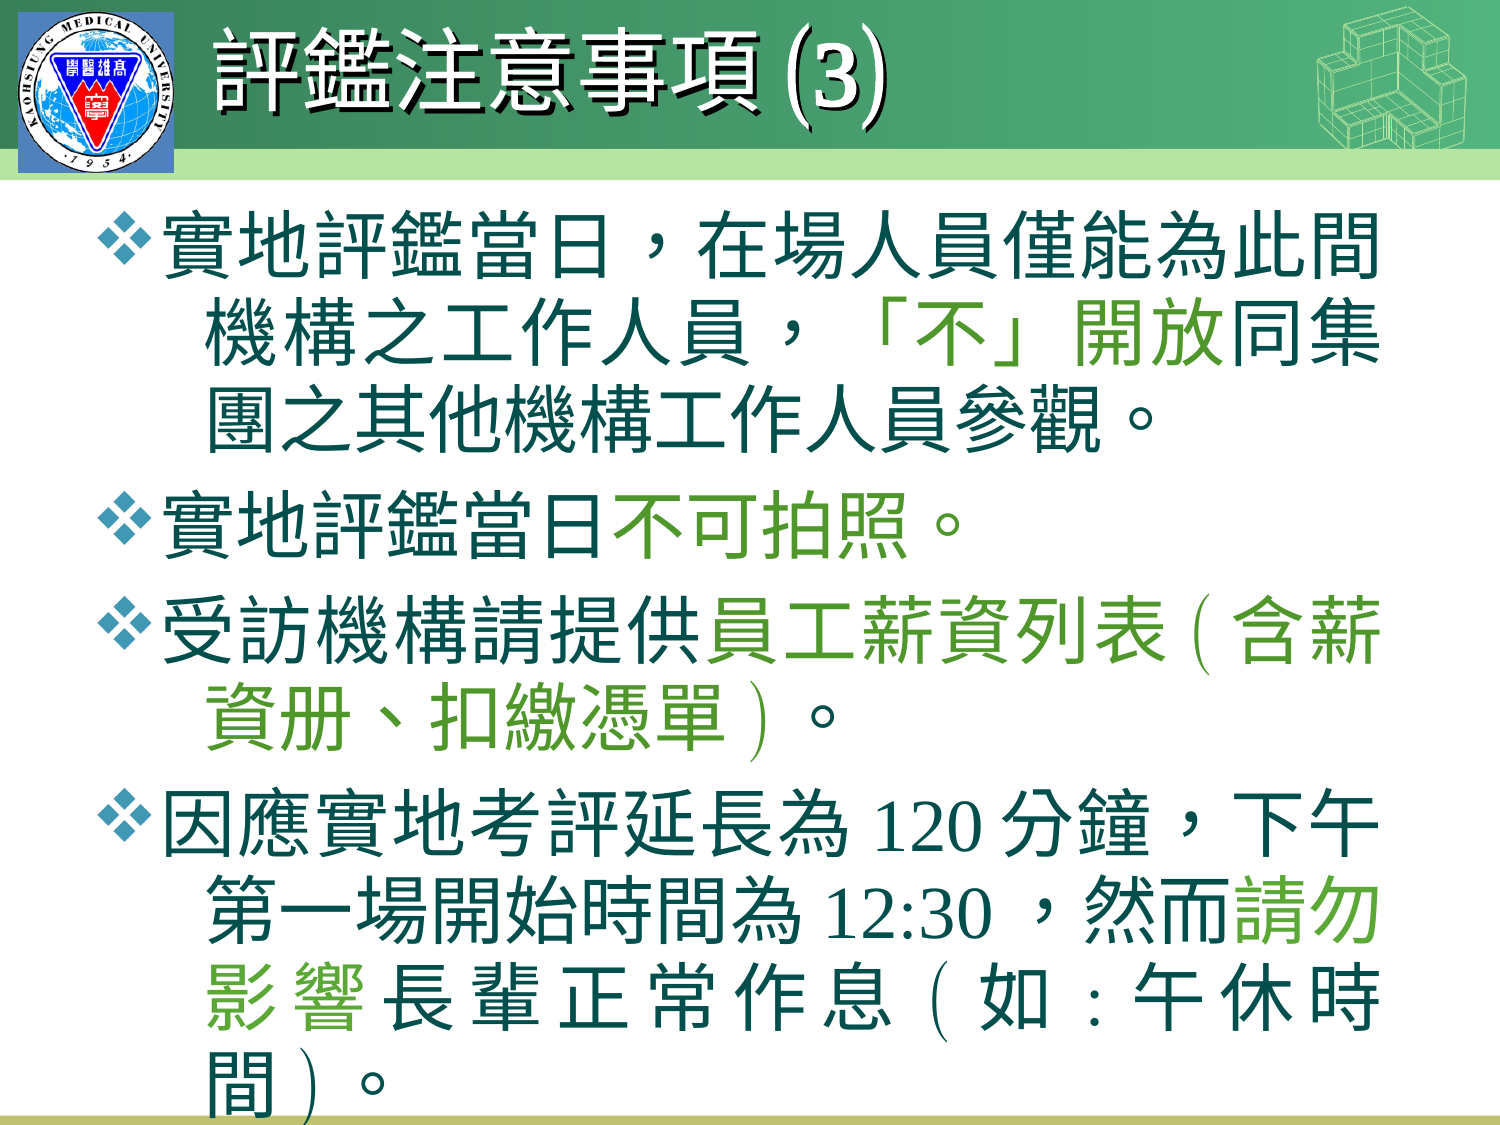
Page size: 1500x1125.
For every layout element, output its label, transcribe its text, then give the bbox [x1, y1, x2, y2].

picture [17, 11, 174, 173]
list 實地評鑑當日，在場人員僅能為此間機構之工作人員，「不」開放同集團之其他機構工作人員參觀。 實地評鑑當日不可拍照。 受訪機構請提供員工薪資列表(含薪資册、扣繳憑單)。 因應實地考評延長為120分鐘，下午第一場開始時間為12:30，然而請勿影響長輩正常作息(如:午休時間)。 [76, 196, 1398, 882]
title 評鑑注意事項(3) [194, 5, 1308, 142]
